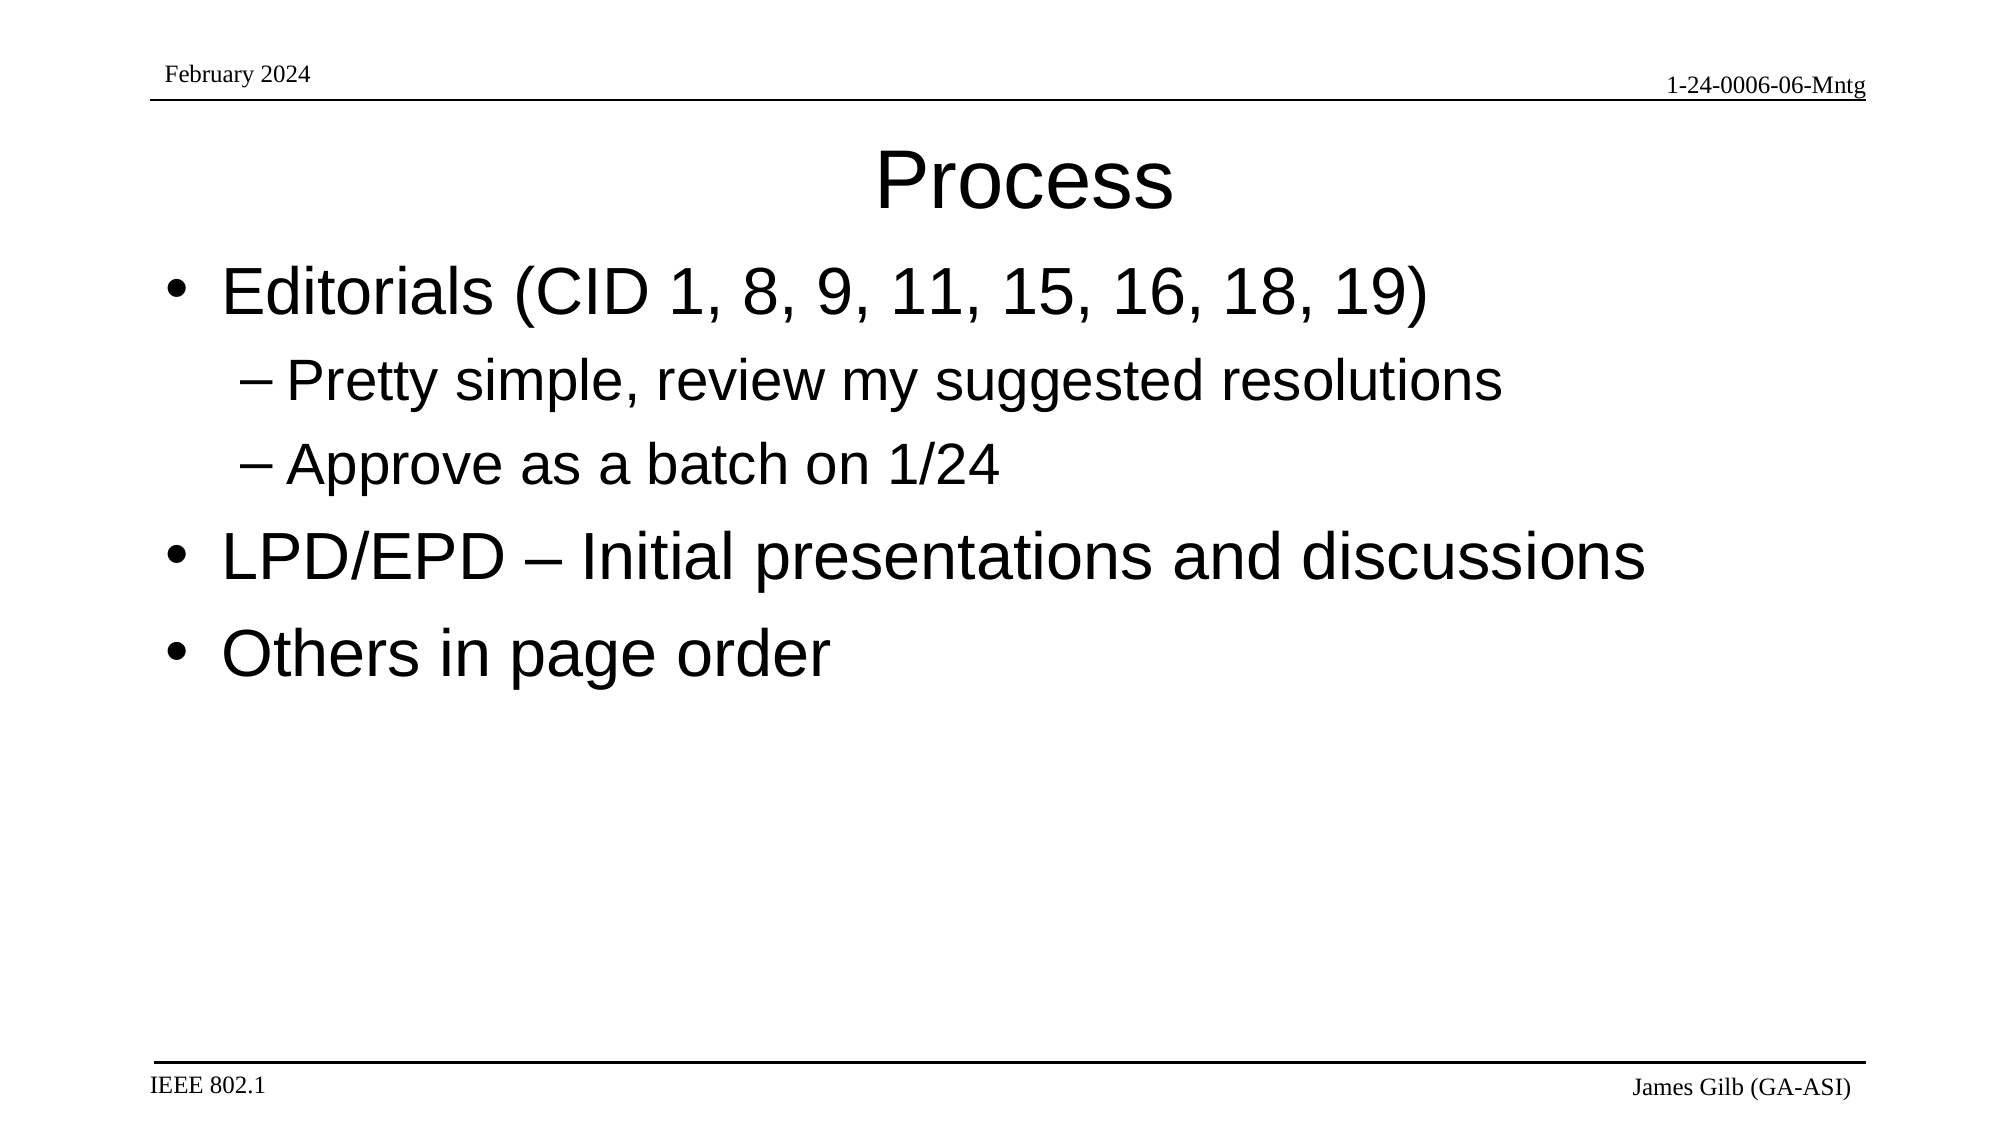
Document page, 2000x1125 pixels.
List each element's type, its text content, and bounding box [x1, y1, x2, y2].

title Process [149, 112, 1900, 238]
list Editorials (CID 1, 8, 9, 11, 15, 16, 18, 19) Pretty simple, review my suggested resolutions Approve as a batch on 1/24 LPD/EPD – Initial presentations and discussions Others in page order [149, 239, 1900, 1051]
